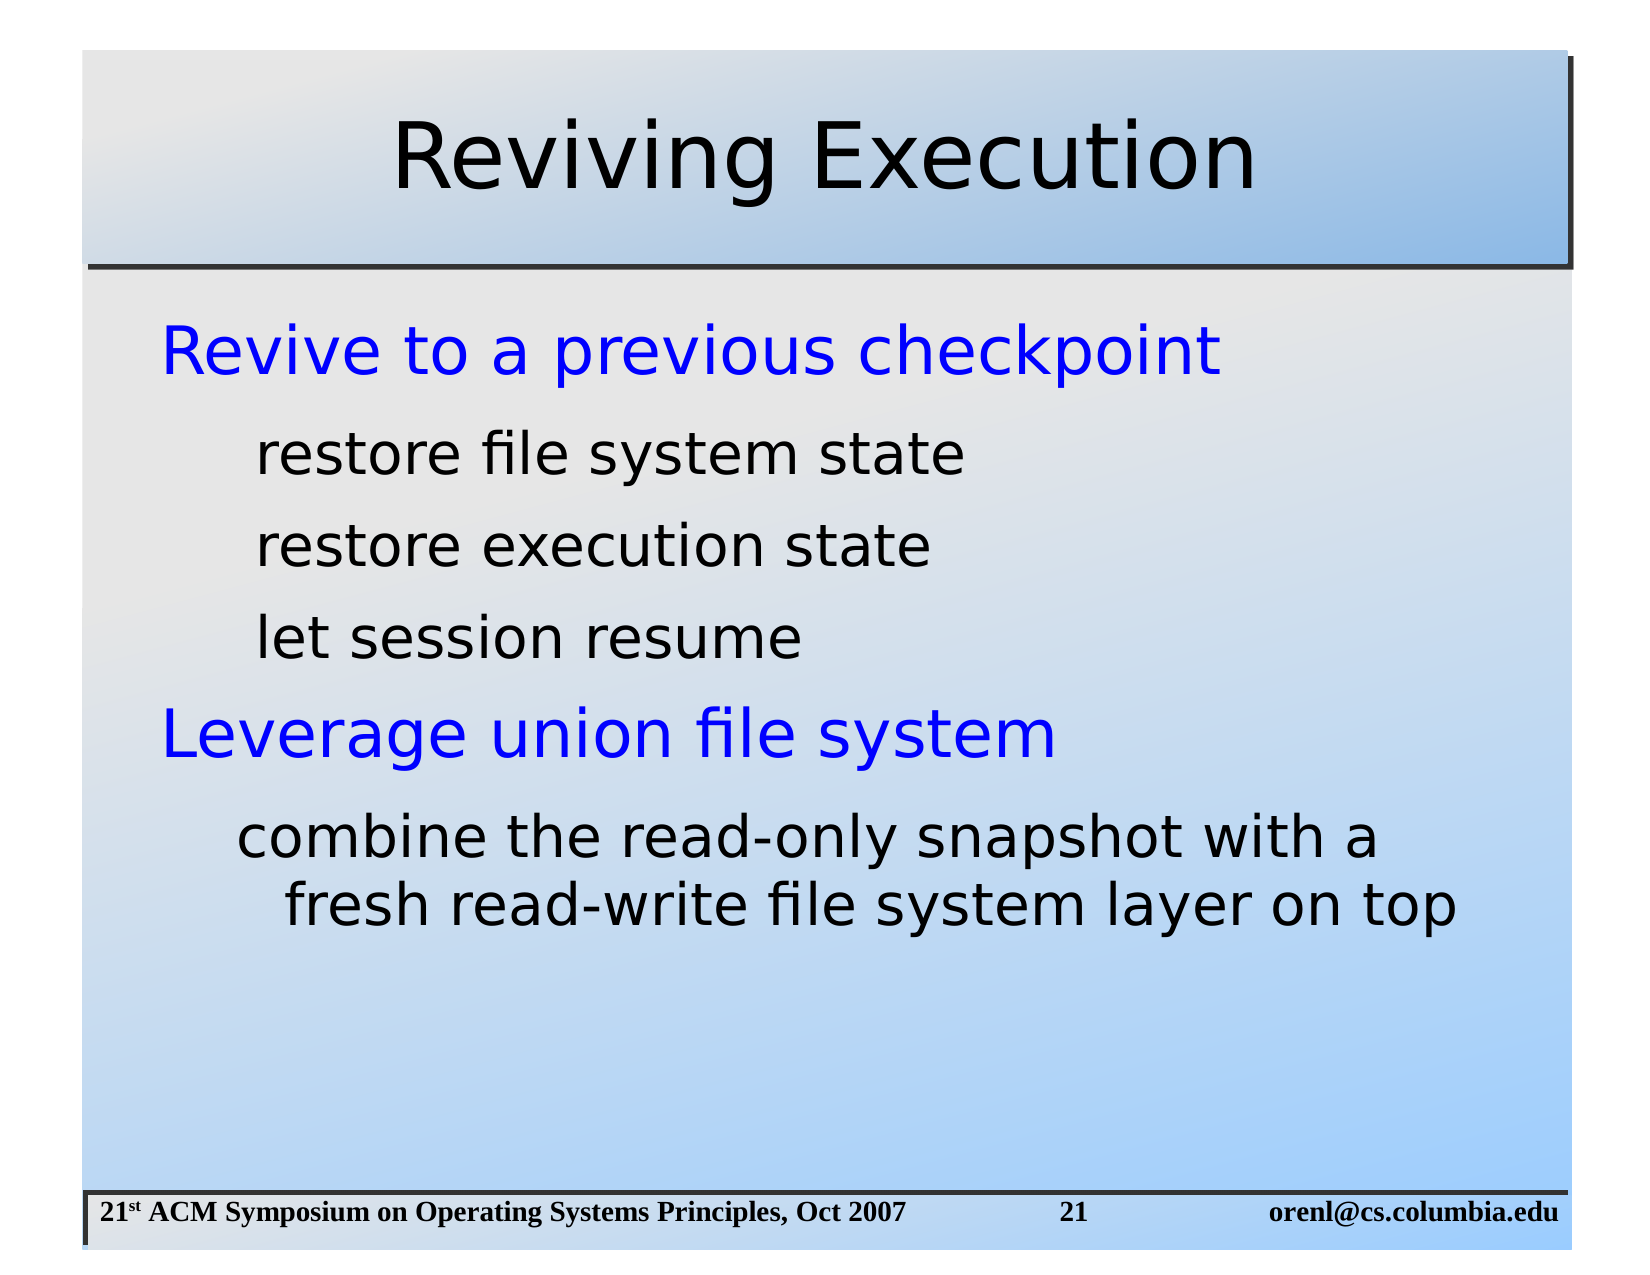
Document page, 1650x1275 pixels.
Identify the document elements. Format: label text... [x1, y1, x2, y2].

title Reviving Execution [82, 50, 1568, 264]
list Revive to a previous checkpoint restore file system state restore execution state let session resume Leverage union file system combine the read-only snapshot with a fresh read-write file system layer on top [82, 298, 1568, 1140]
